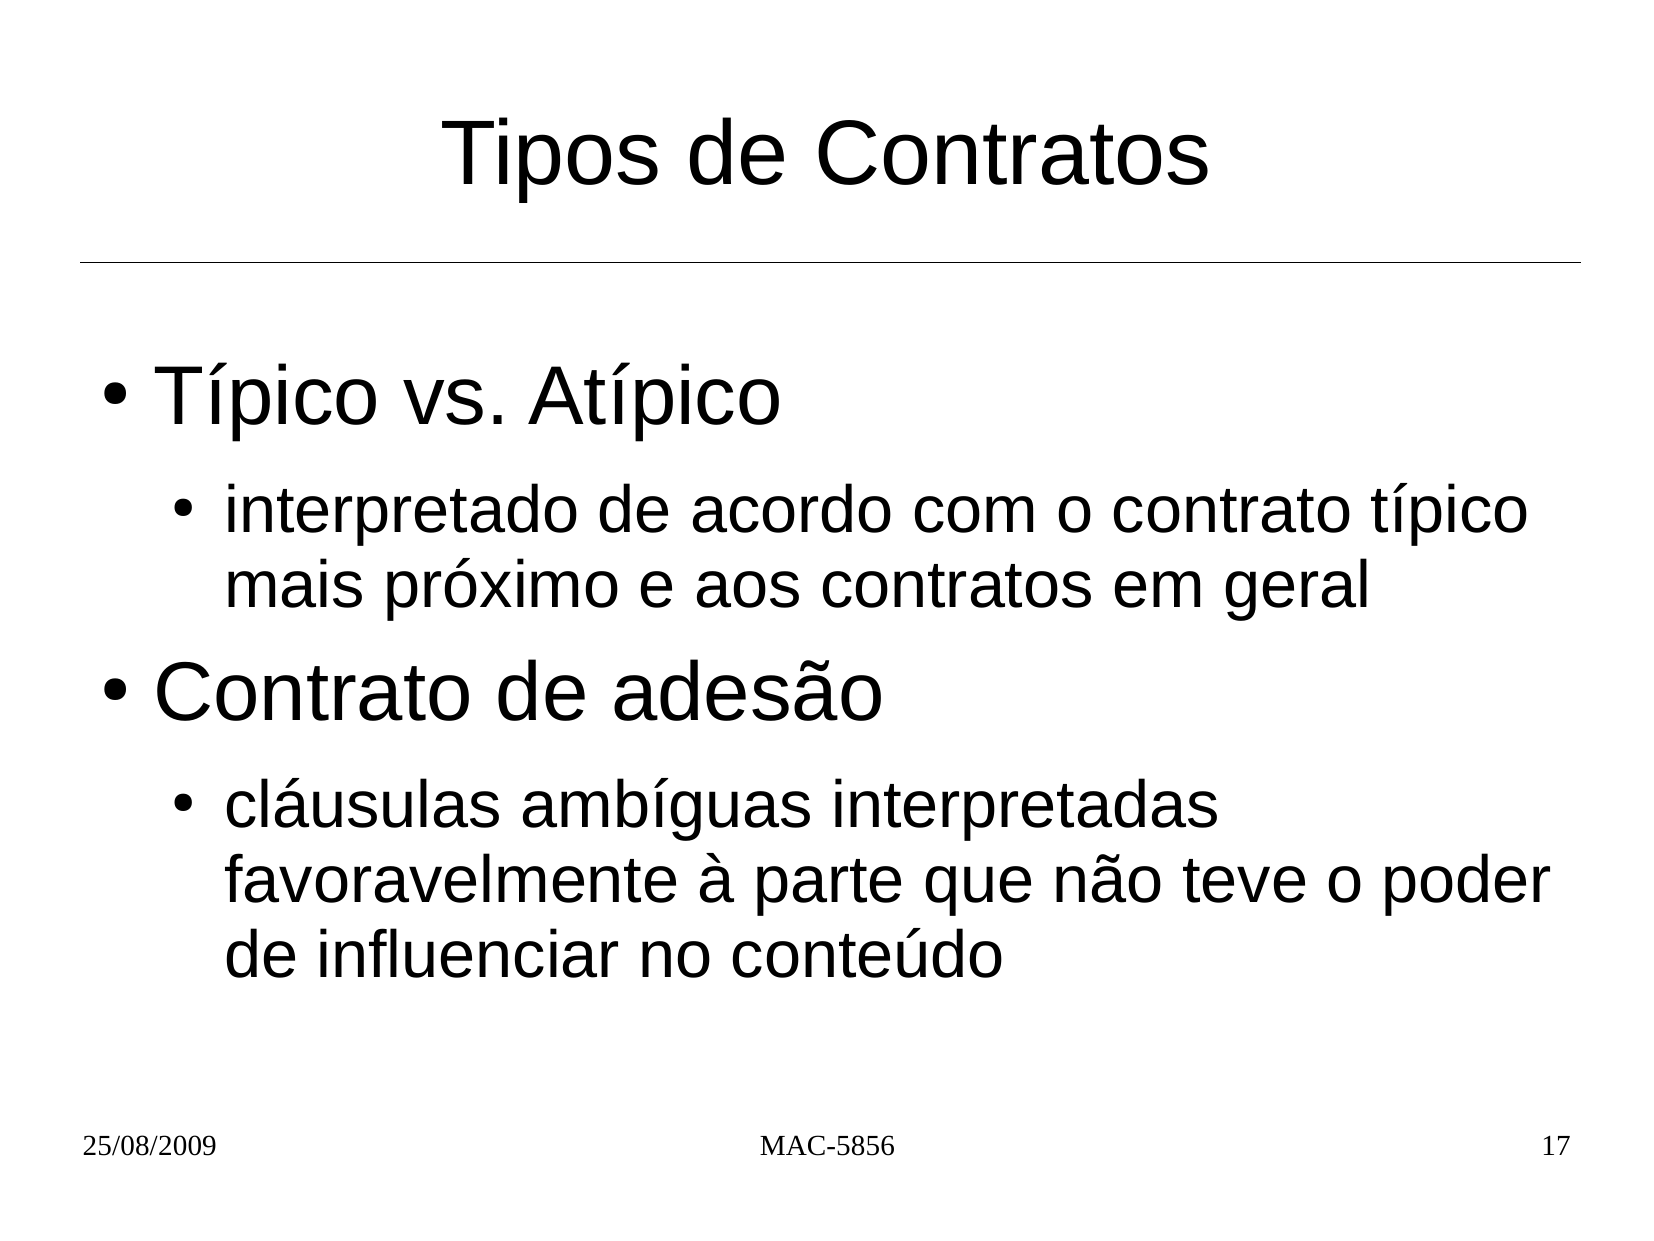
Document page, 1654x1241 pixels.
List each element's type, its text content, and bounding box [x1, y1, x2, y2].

title Tipos de Contratos [82, 56, 1571, 250]
list Típico vs. Atípico interpretado de acordo com o contrato típico mais próximo e aos contratos em geral Contrato de adesão cláusulas ambíguas interpretadas favoravelmente à parte que não teve o poder de influenciar no conteúdo [82, 349, 1571, 1095]
